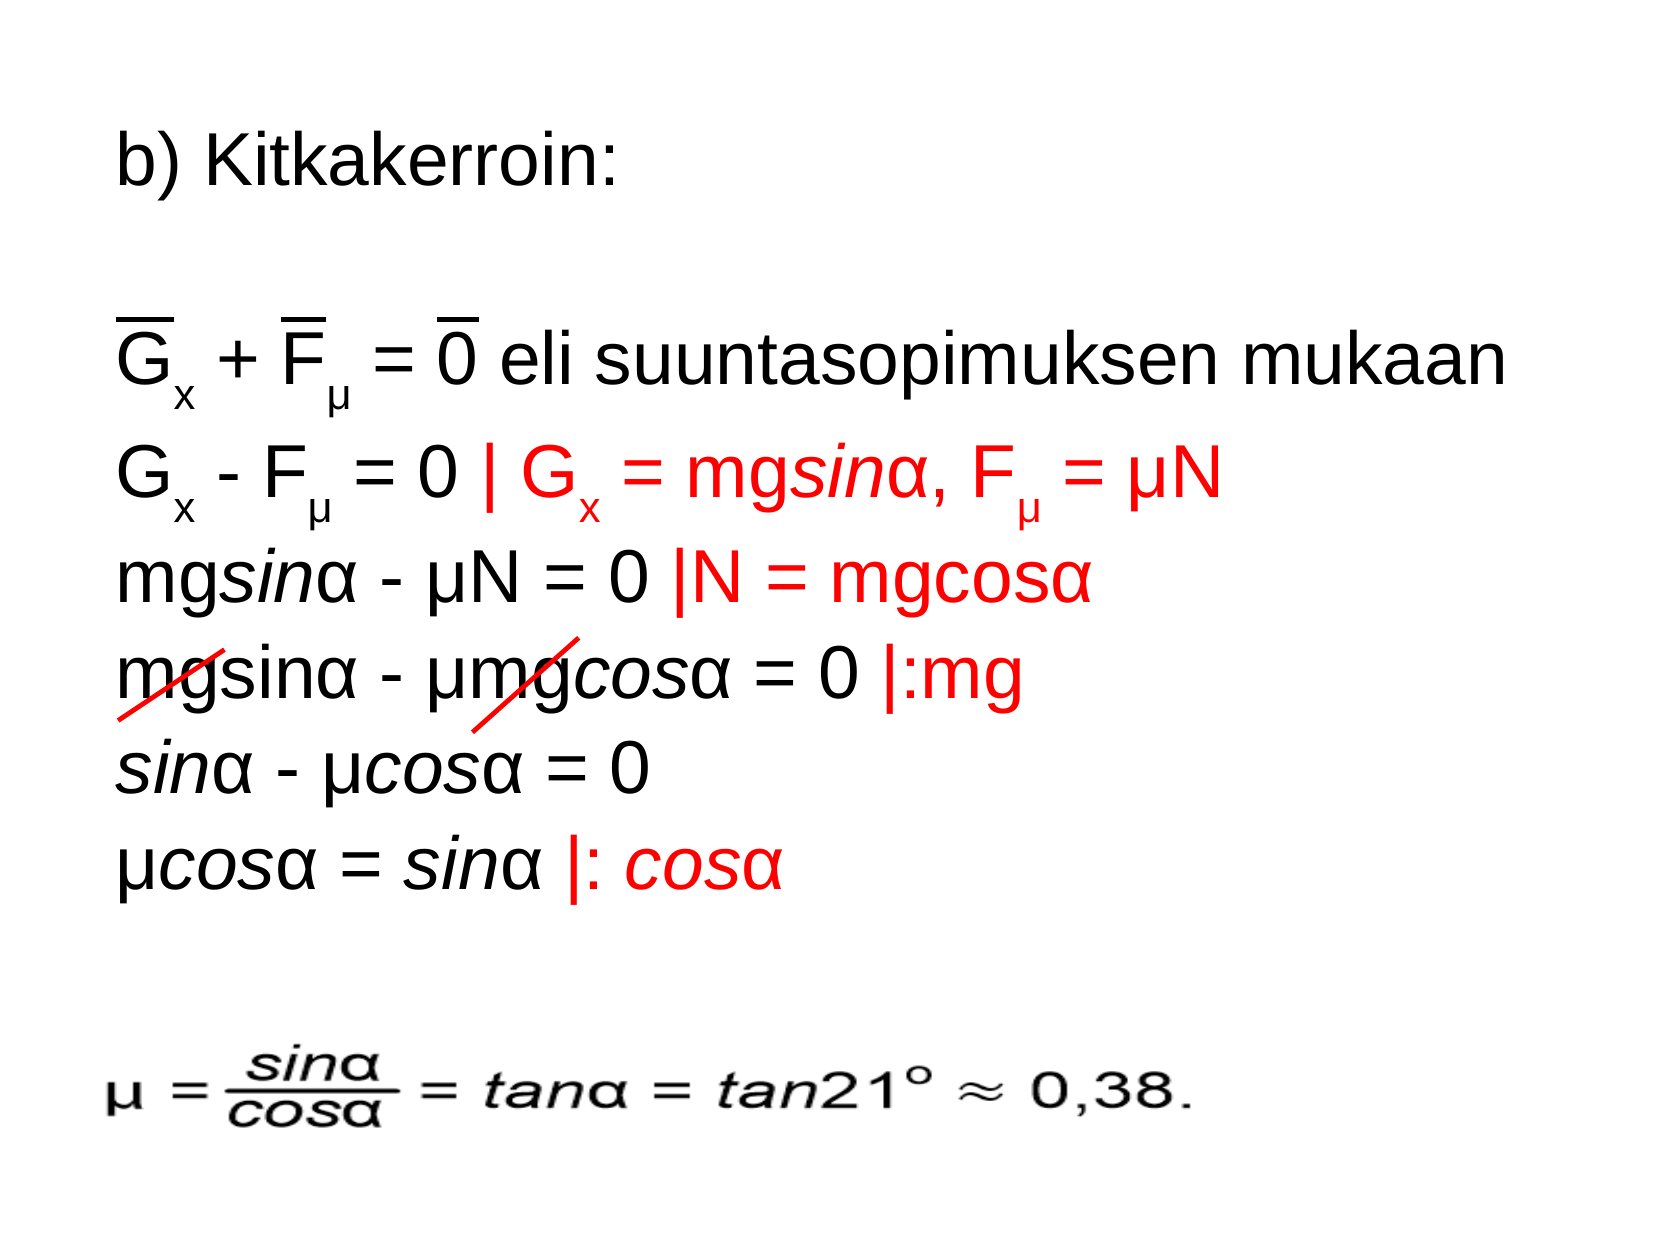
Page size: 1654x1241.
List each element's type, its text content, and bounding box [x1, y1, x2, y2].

picture [42, 983, 1326, 1158]
text_box b) Kitkakerroin: Gx + Fμ = 0 eli suuntasopimuksen mukaan Gx - Fμ = 0 | Gx = mgsinα, Fμ = μN mgsinα - μN = 0 |N = mgcosα mgsinα - μmgcosα = 0 |:mg sinα - μcosα = 0 μcosα = sinα |: cosα [100, 106, 1607, 1213]
